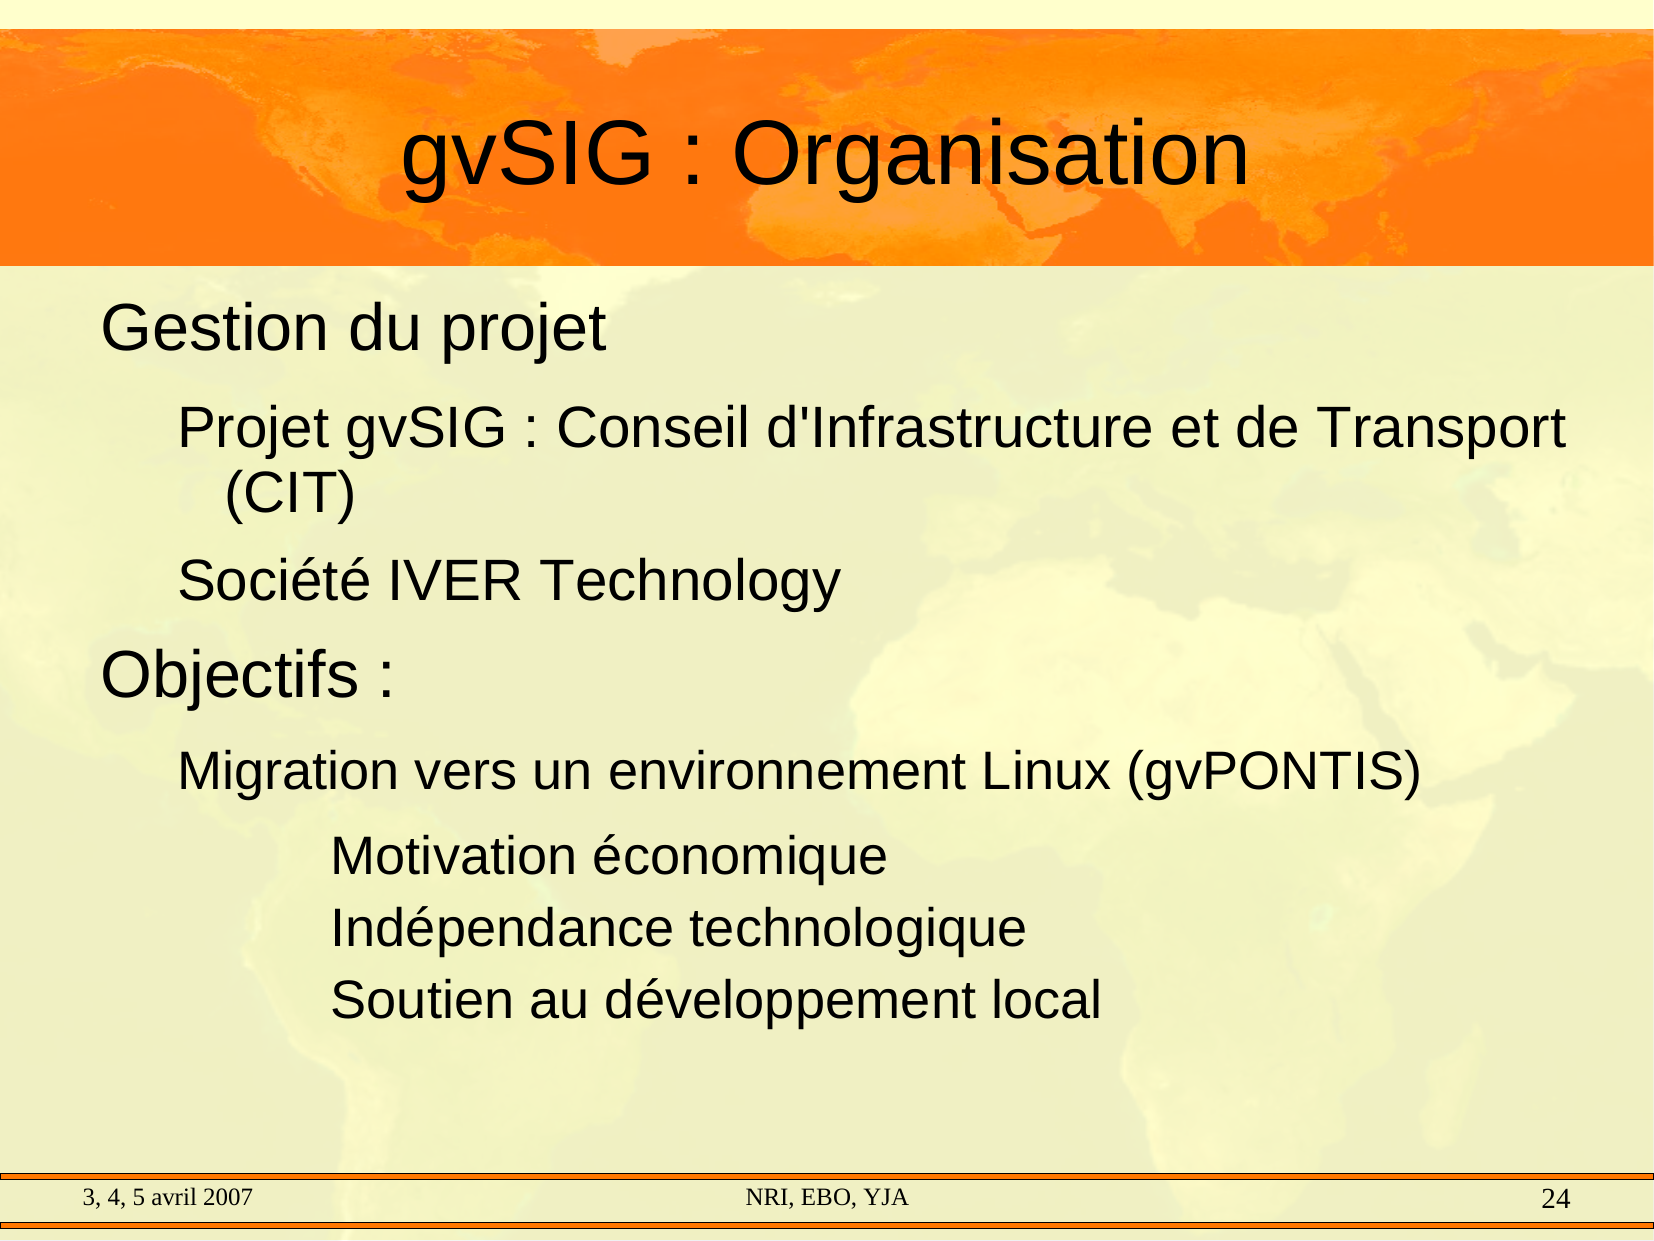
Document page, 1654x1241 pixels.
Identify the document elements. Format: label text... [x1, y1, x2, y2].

list Gestion du projet Projet gvSIG : Conseil d'Infrastructure et de Transport (CIT) Société IVER Technology Objectifs : Migration vers un environnement Linux (gvPONTIS) Motivation économique Indépendance technologique Soutien au développement local [82, 290, 1571, 1109]
picture [0, 29, 1654, 266]
title gvSIG : Organisation [82, 49, 1571, 257]
